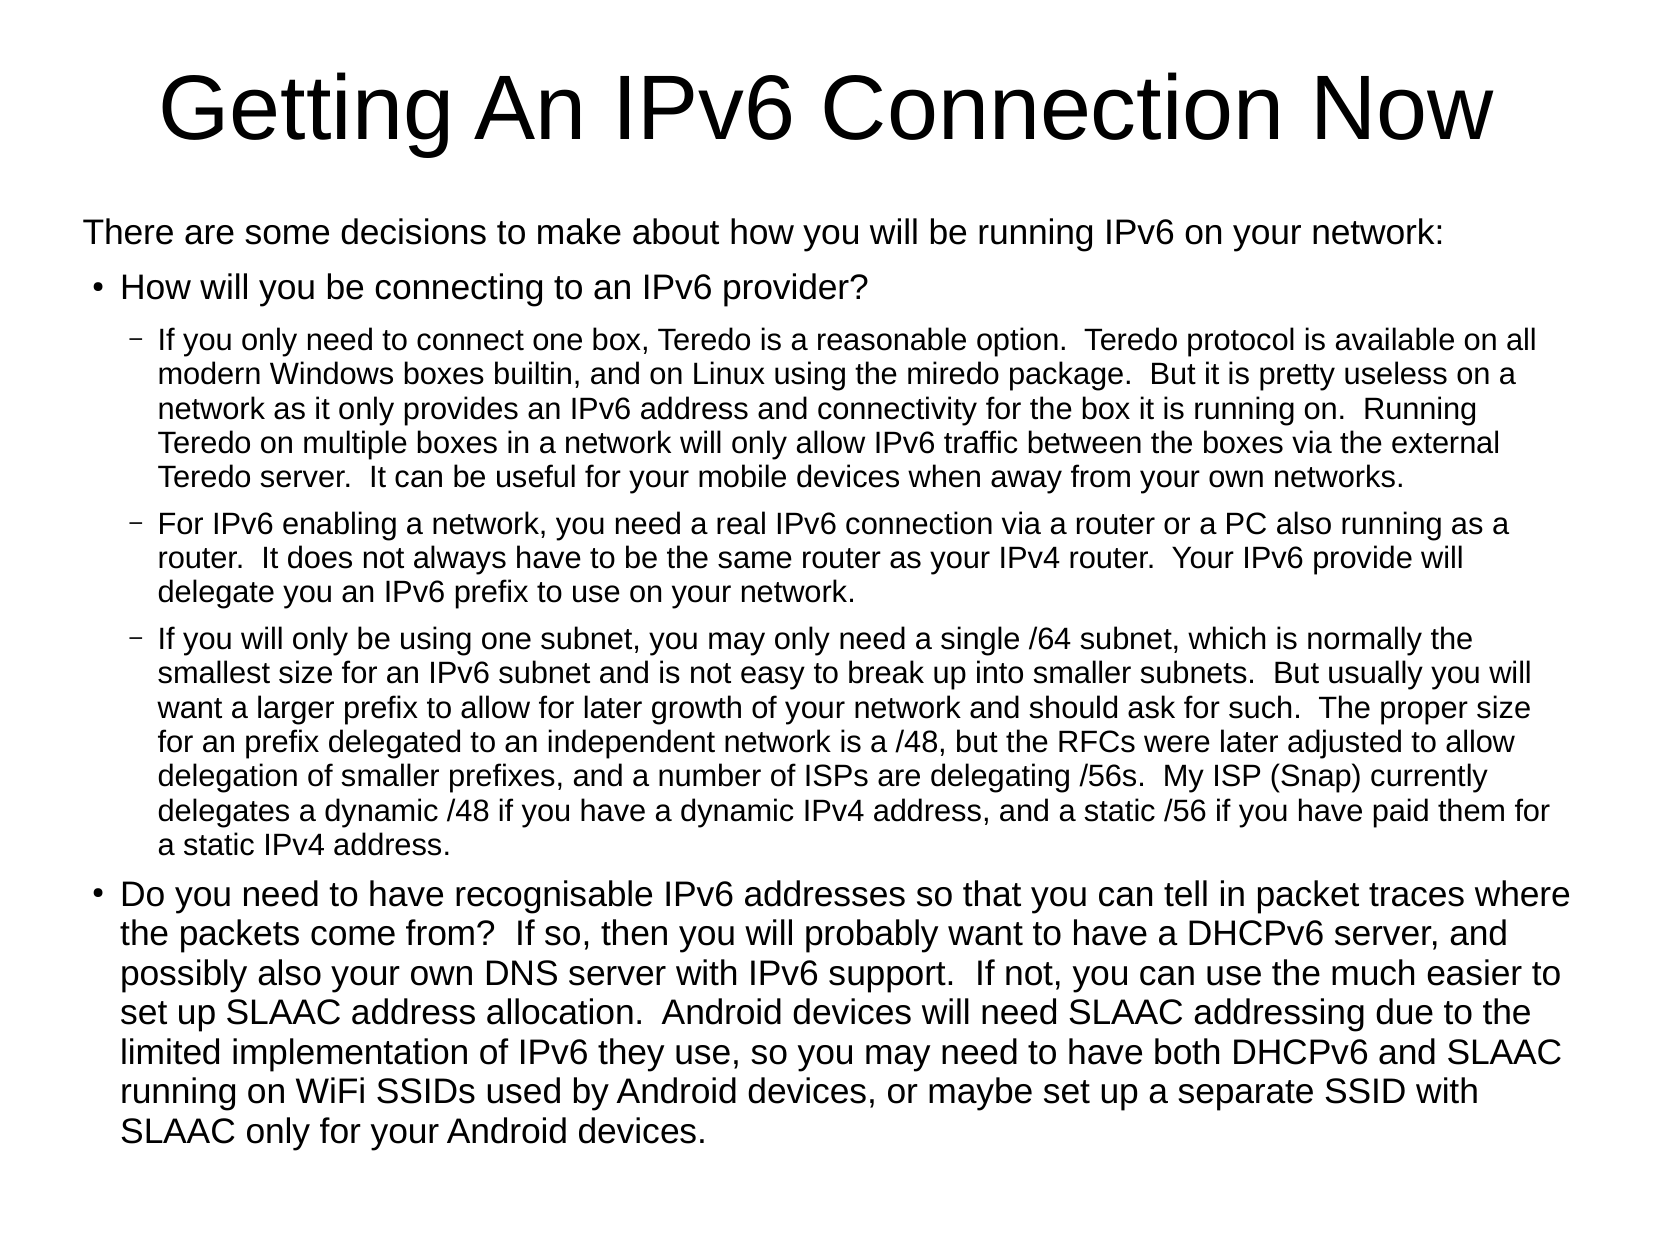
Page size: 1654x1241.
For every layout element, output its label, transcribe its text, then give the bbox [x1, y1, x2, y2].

title Getting An IPv6 Connection Now [82, 49, 1571, 166]
list There are some decisions to make about how you will be running IPv6 on your network: How will you be connecting to an IPv6 provider? If you only need to connect one box, Teredo is a reasonable option. Teredo protocol is available on all modern Windows boxes builtin, and on Linux using the miredo package. But it is pretty useless on a network as it only provides an IPv6 address and connectivity for the box it is running on. Running Teredo on multiple boxes in a network will only allow IPv6 traffic between the boxes via the external Teredo server. It can be useful for your mobile devices when away from your own networks. For IPv6 enabling a network, you need a real IPv6 connection via a router or a PC also running as a router. It does not always have to be the same router as your IPv4 router. Your IPv6 provide will delegate you an IPv6 prefix to use on your network. If you will only be using one subnet, you may only need a single /64 subnet, which is normally the smallest size for an IPv6 subnet and is not easy to break up into smaller subnets. But usually you will want a larger prefix to allow for later growth of your network and should ask for such. The proper size for an prefix delegated to an independent network is a /48, but the RFCs were later adjusted to allow delegation of smaller prefixes, and a number of ISPs are delegating /56s. My ISP (Snap) currently delegates a dynamic /48 if you have a dynamic IPv4 address, and a static /56 if you have paid them for a static IPv4 address. Do you need to have recognisable IPv6 addresses so that you can tell in packet traces where the packets come from? If so, then you will probably want to have a DHCPv6 server, and possibly also your own DNS server with IPv6 support. If not, you can use the much easier to set up SLAAC address allocation. Android devices will need SLAAC addressing due to the limited implementation of IPv6 they use, so you may need to have both DHCPv6 and SLAAC running on WiFi SSIDs used by Android devices, or maybe set up a separate SSID with SLAAC only for your Android devices. [82, 212, 1571, 1170]
